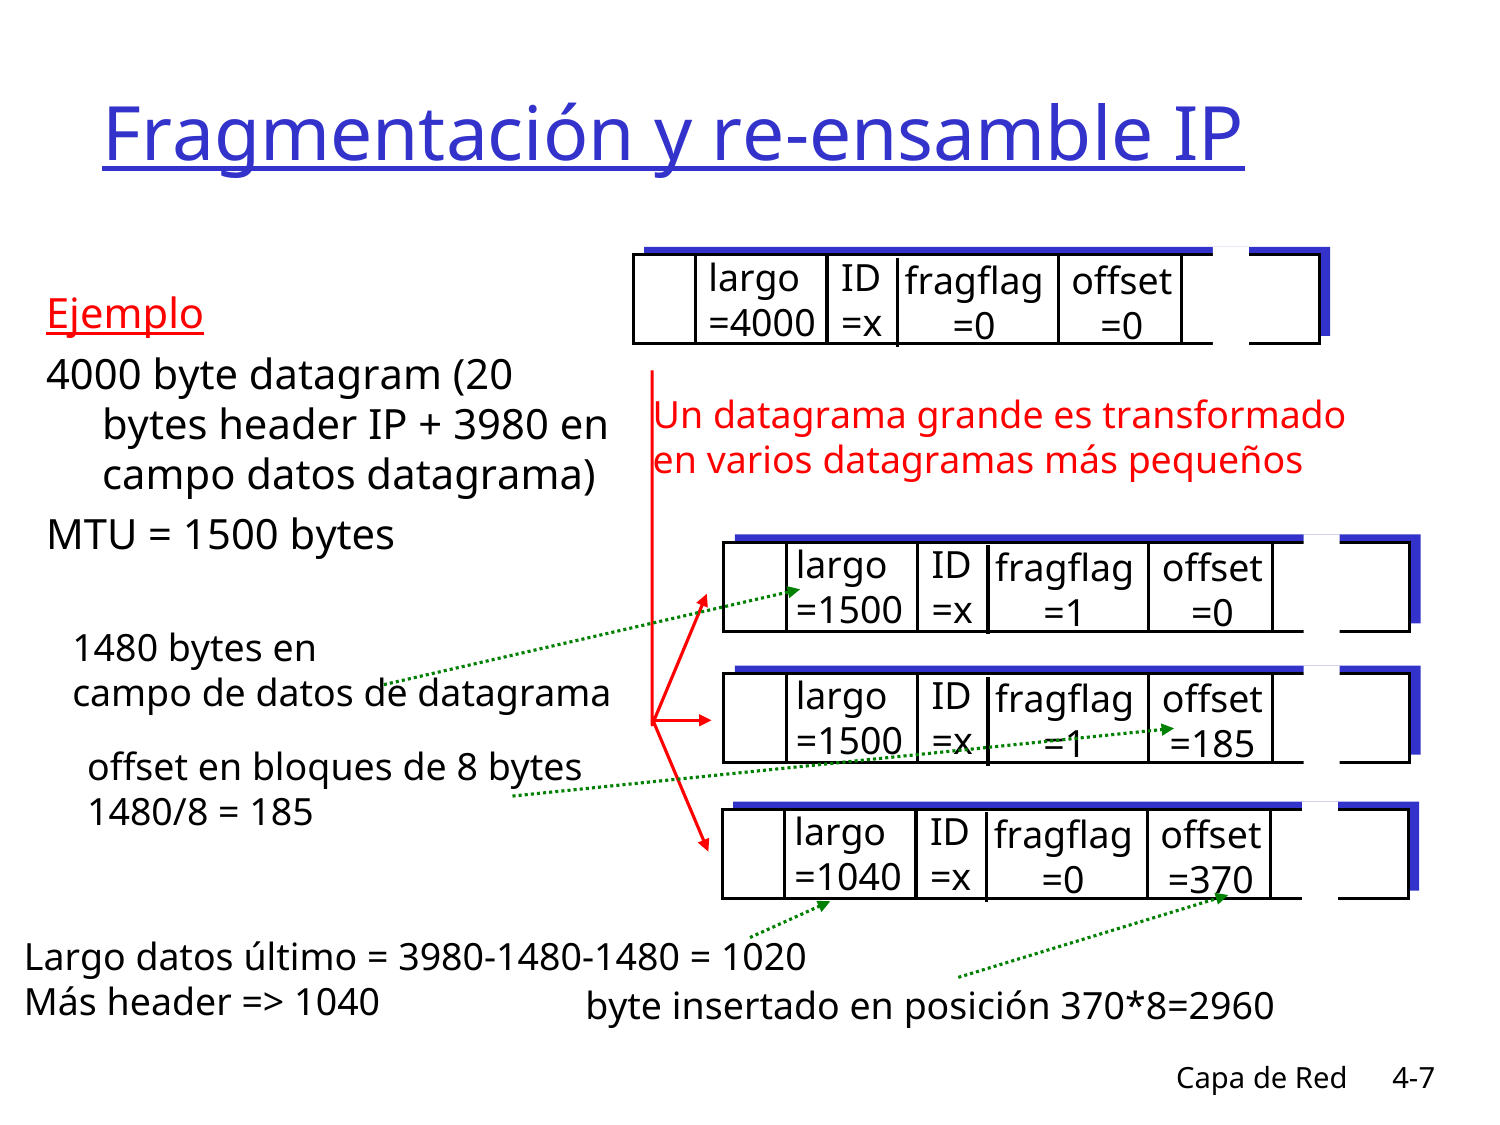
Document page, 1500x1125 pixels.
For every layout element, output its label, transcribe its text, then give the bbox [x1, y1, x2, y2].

text_box largo =4000 [693, 245, 831, 352]
text_box 1480 bytes en campo de datos de datagrama [57, 616, 627, 722]
text_box [723, 665, 781, 763]
text_box [633, 246, 693, 344]
text_box largo =1500 [781, 533, 919, 639]
text_box largo =1500 [781, 664, 919, 771]
text_box [722, 801, 779, 899]
text_box ID =x [919, 664, 988, 771]
text_box fragflag =0 [978, 803, 1148, 910]
text_box offset =370 [1148, 803, 1277, 910]
text_box [723, 534, 781, 632]
text_box [898, 246, 1331, 346]
text_box offset =0 [1150, 536, 1279, 642]
text_box byte insertado en posición 370*8=2960 [570, 974, 1291, 1036]
text_box fragflag =0 [889, 248, 1059, 355]
text_box offset en bloques de 8 bytes 1480/8 = 185 [72, 735, 599, 841]
text_box Largo datos último = 3980-1480-1480 = 1020 Más header => 1040 [9, 925, 823, 1032]
text_box largo =1040 [779, 800, 917, 906]
text_box Ejemplo 4000 byte datagram (20 bytes header IP + 3980 en campo datos datagrama) MTU = 1500 bytes [31, 279, 630, 571]
text_box [987, 801, 1420, 900]
text_box fragflag =1 [980, 536, 1150, 642]
text_box ID =x [831, 245, 898, 352]
text_box ID =x [919, 533, 988, 639]
text_box [988, 665, 1421, 765]
text_box offset =185 [1150, 667, 1279, 774]
text_box fragflag =1 [980, 667, 1150, 774]
text_box Un datagrama grande es transformado en varios datagramas más pequeños [637, 383, 1362, 489]
text_box ID =x [917, 800, 987, 906]
title Fragmentación y re-ensamble IP [87, 37, 1363, 225]
text_box [988, 534, 1421, 633]
text_box offset =0 [1059, 248, 1188, 355]
